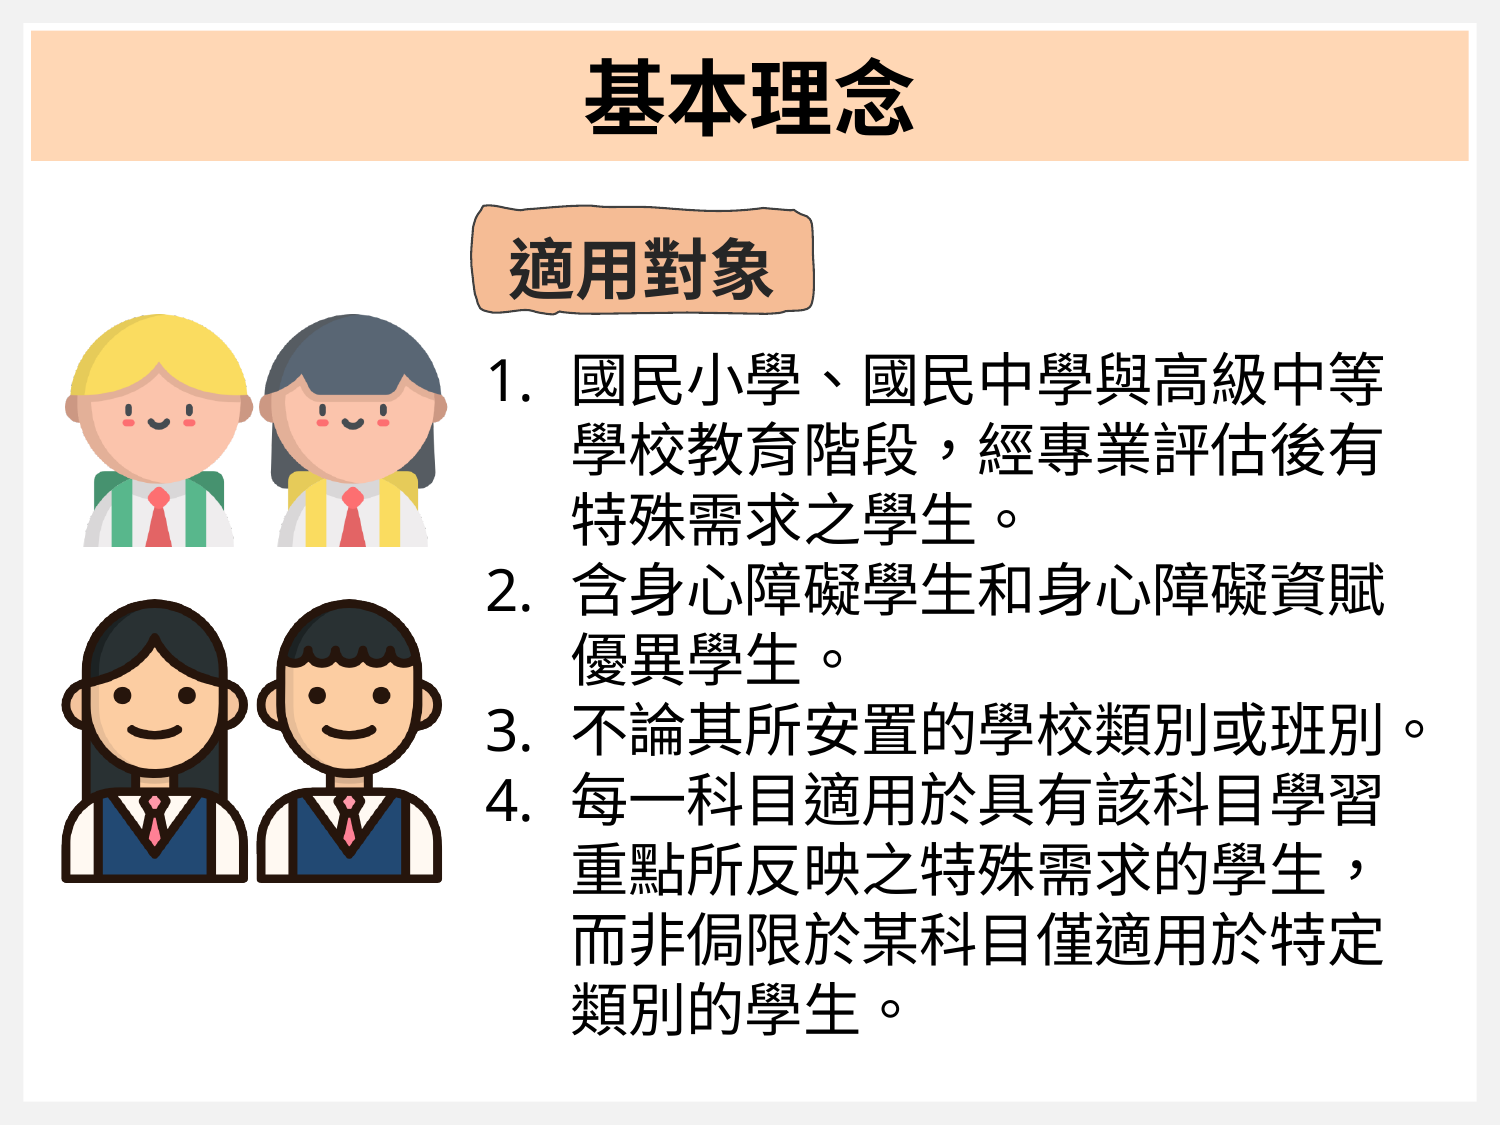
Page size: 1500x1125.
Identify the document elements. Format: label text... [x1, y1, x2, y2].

text_box 國民小學、國民中學與高級中等學校教育階段，經專業評估後有特殊需求之學生。 含身心障礙學生和身心障礙資賦優異學生。 不論其所安置的學校類別或班別。 每一科目適用於具有該科目學習重點所反映之特殊需求的學生，而非侷限於某科目僅適用於特定類別的學生。 [471, 335, 1441, 1051]
picture [41, 314, 470, 547]
text_box 適用對象 [471, 205, 814, 315]
text_box 基本理念 [31, 30, 1469, 161]
picture [10, 599, 471, 883]
